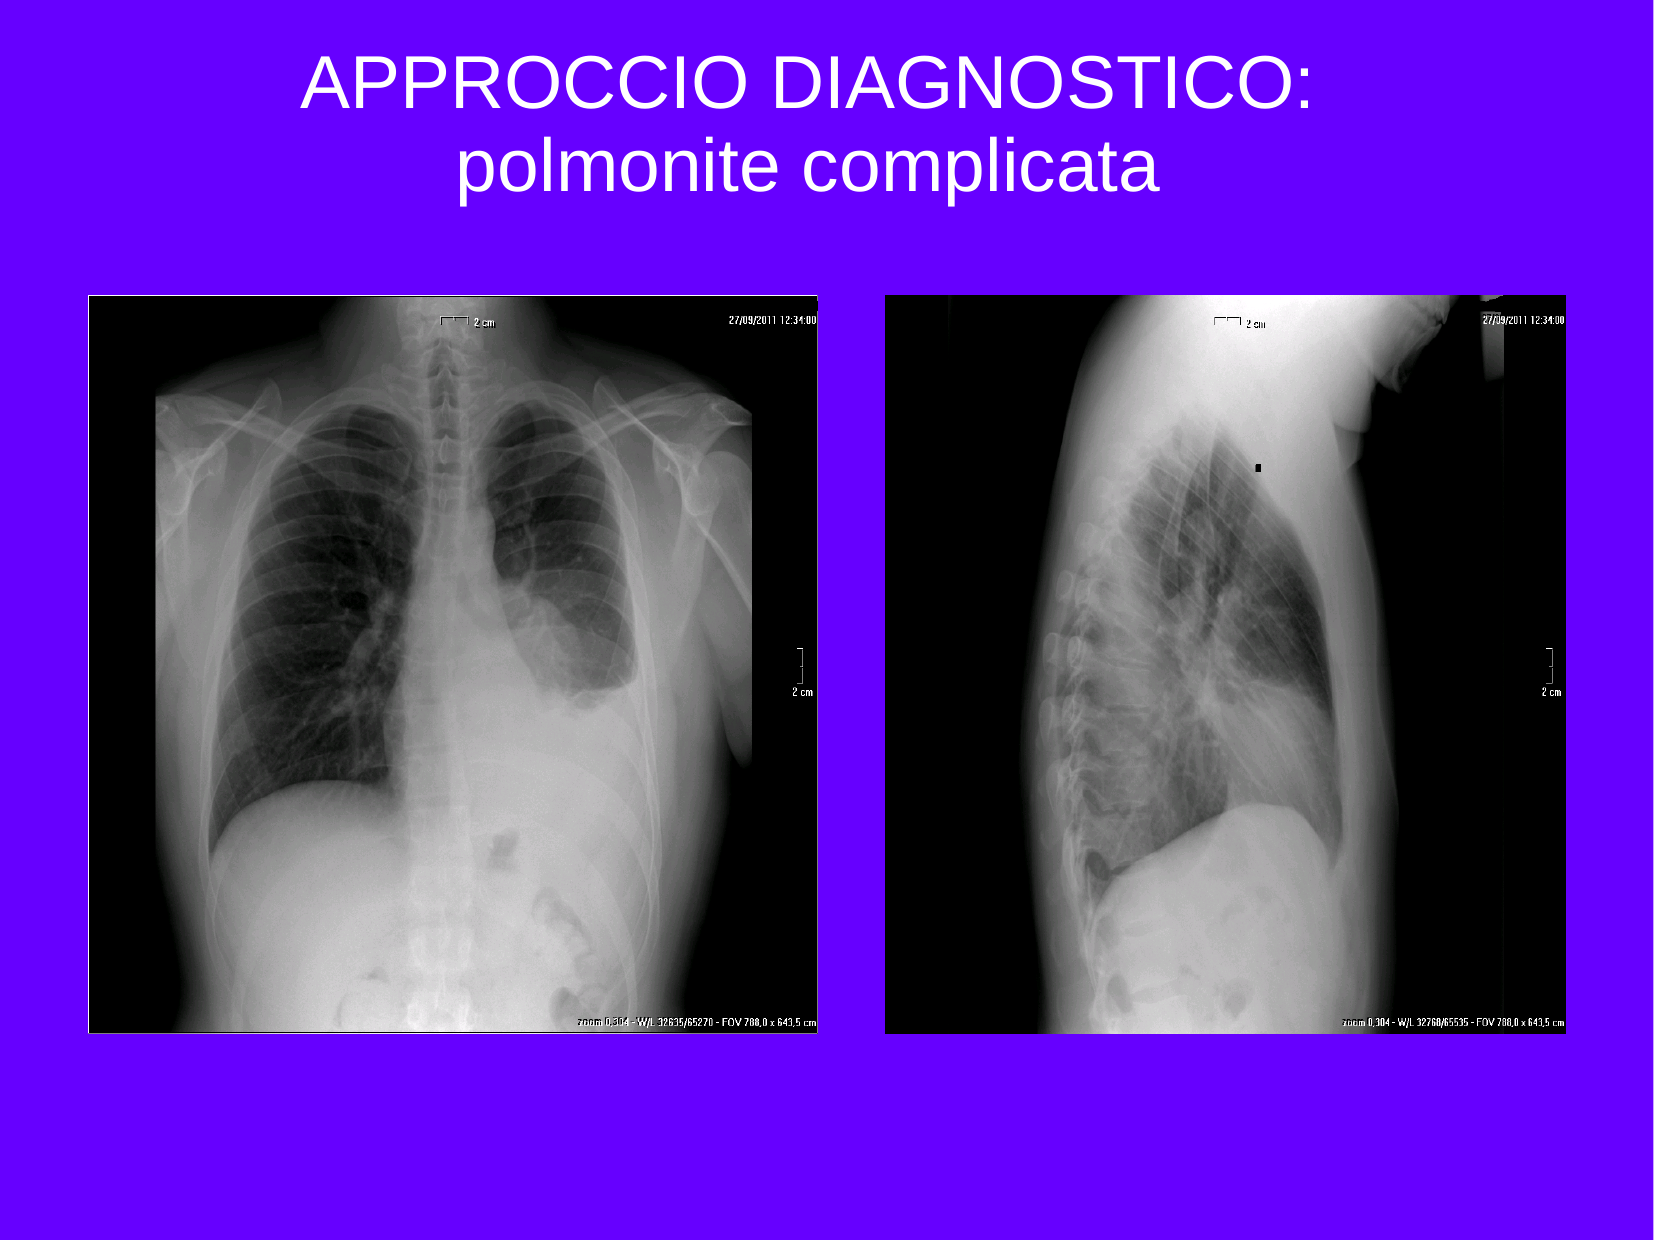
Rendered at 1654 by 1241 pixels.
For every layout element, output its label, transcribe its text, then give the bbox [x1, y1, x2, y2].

picture [885, 295, 1566, 1034]
picture [88, 295, 818, 1034]
title APPROCCIO DIAGNOSTICO: polmonite complicata [62, 41, 1576, 209]
